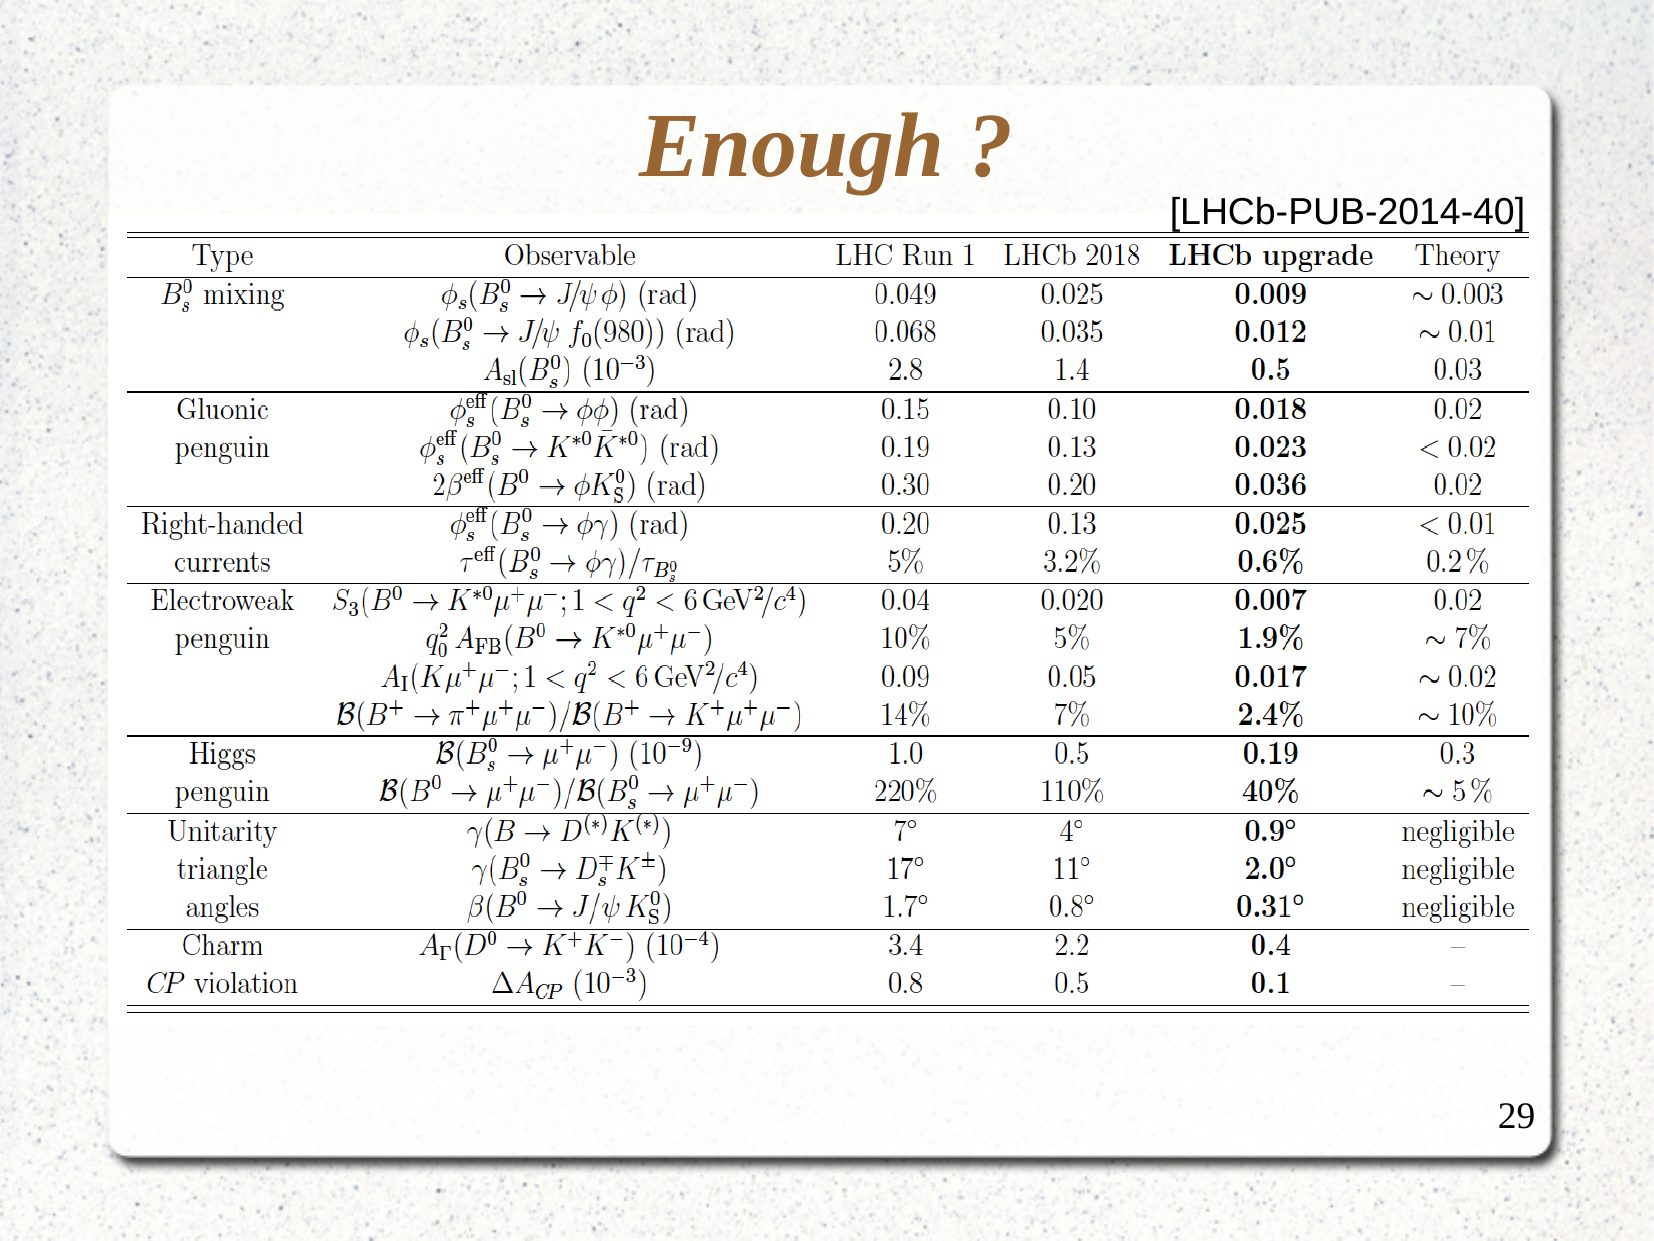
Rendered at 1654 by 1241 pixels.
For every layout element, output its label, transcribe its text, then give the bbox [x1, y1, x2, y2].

text_box [LHCb-PUB-2014-40] [1155, 183, 1546, 241]
picture [0, 0, 1654, 1241]
title Enough ? [118, 95, 1536, 197]
